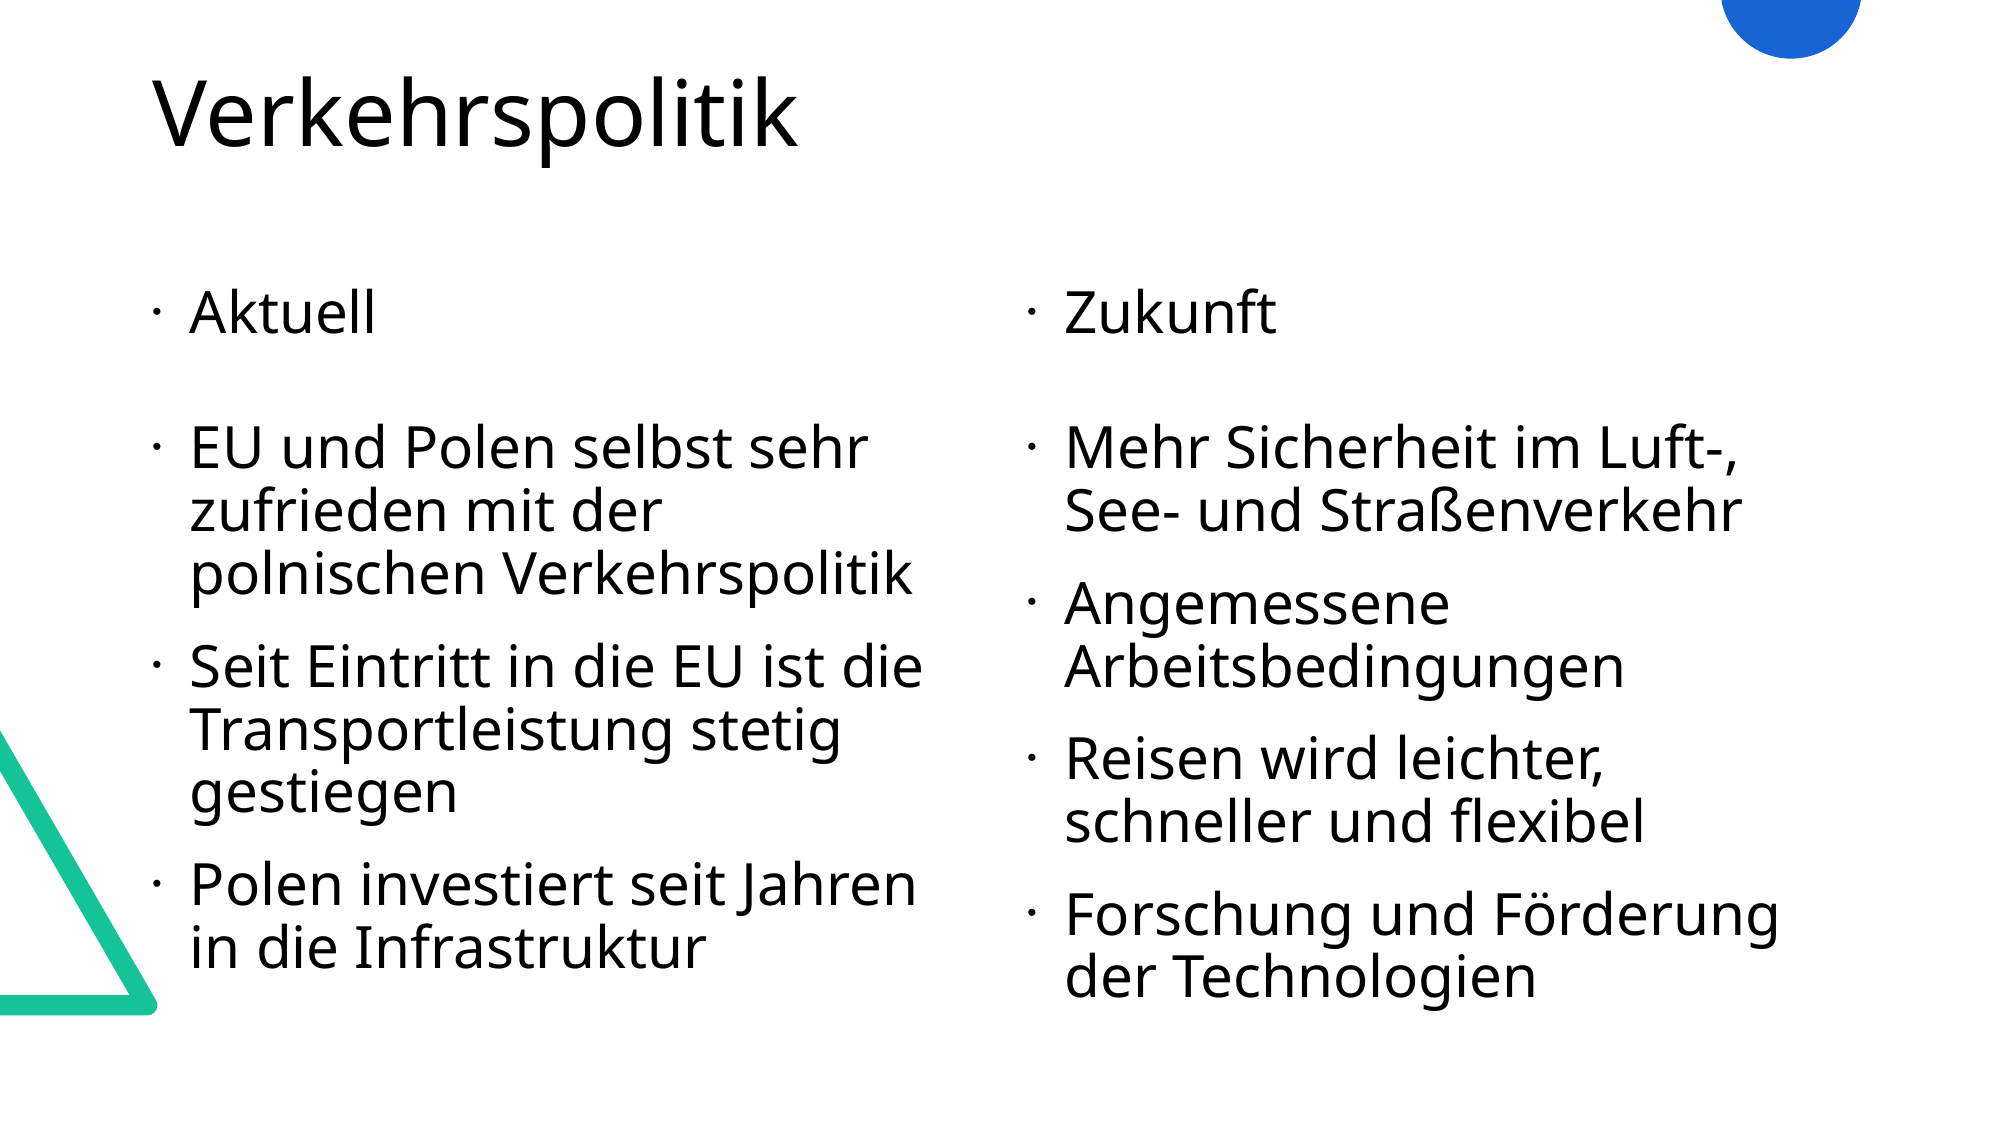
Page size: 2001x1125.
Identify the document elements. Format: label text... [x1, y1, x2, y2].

title Verkehrspolitik [137, 59, 1863, 278]
list Zukunft [1012, 275, 1863, 410]
list EU und Polen selbst sehr zufrieden mit der polnischen Verkehrspolitik Seit Eintritt in die EU ist die Transportleistung stetig gestiegen Polen investiert seit Jahren in die Infrastruktur [137, 410, 984, 1016]
list Mehr Sicherheit im Luft-, See- und Straßenverkehr Angemessene Arbeitsbedingungen Reisen wird leichter, schneller und flexibel Forschung und Förderung der Technologien [1012, 410, 1863, 1016]
list Aktuell [137, 275, 984, 410]
